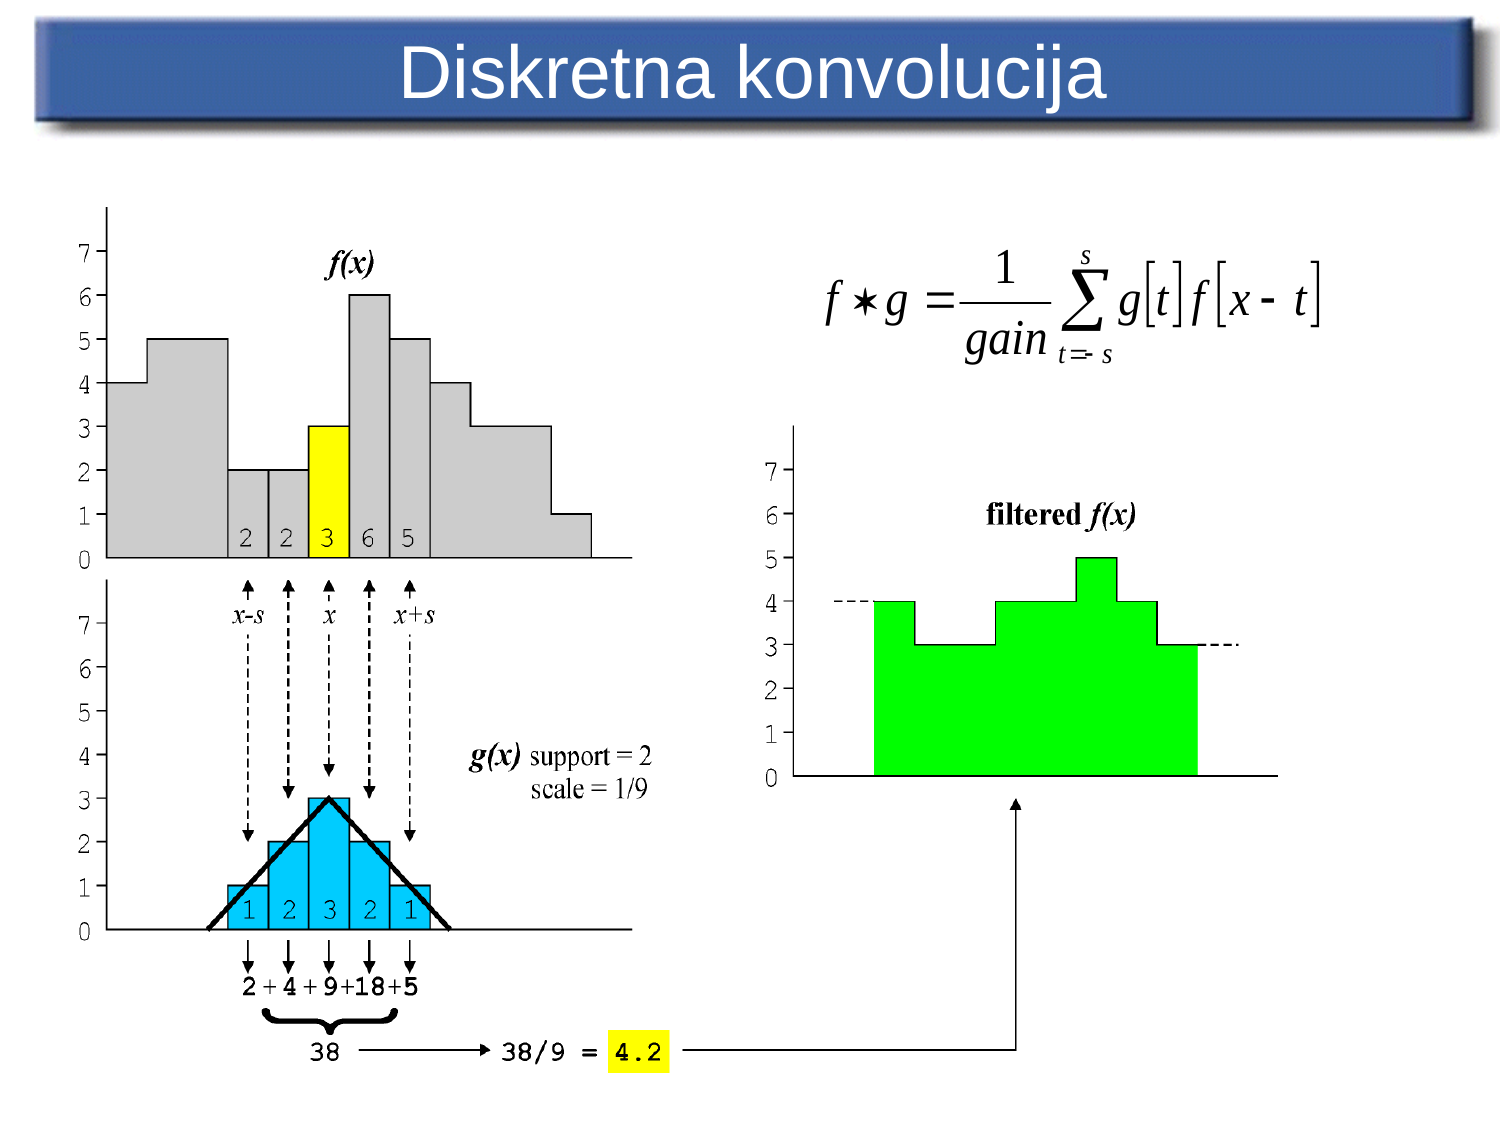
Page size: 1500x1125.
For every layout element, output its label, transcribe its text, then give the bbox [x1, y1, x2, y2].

title Diskretna konvolucija [115, 0, 1391, 138]
picture [33, 14, 1500, 141]
picture [76, 207, 1278, 1073]
chart [809, 231, 1327, 374]
